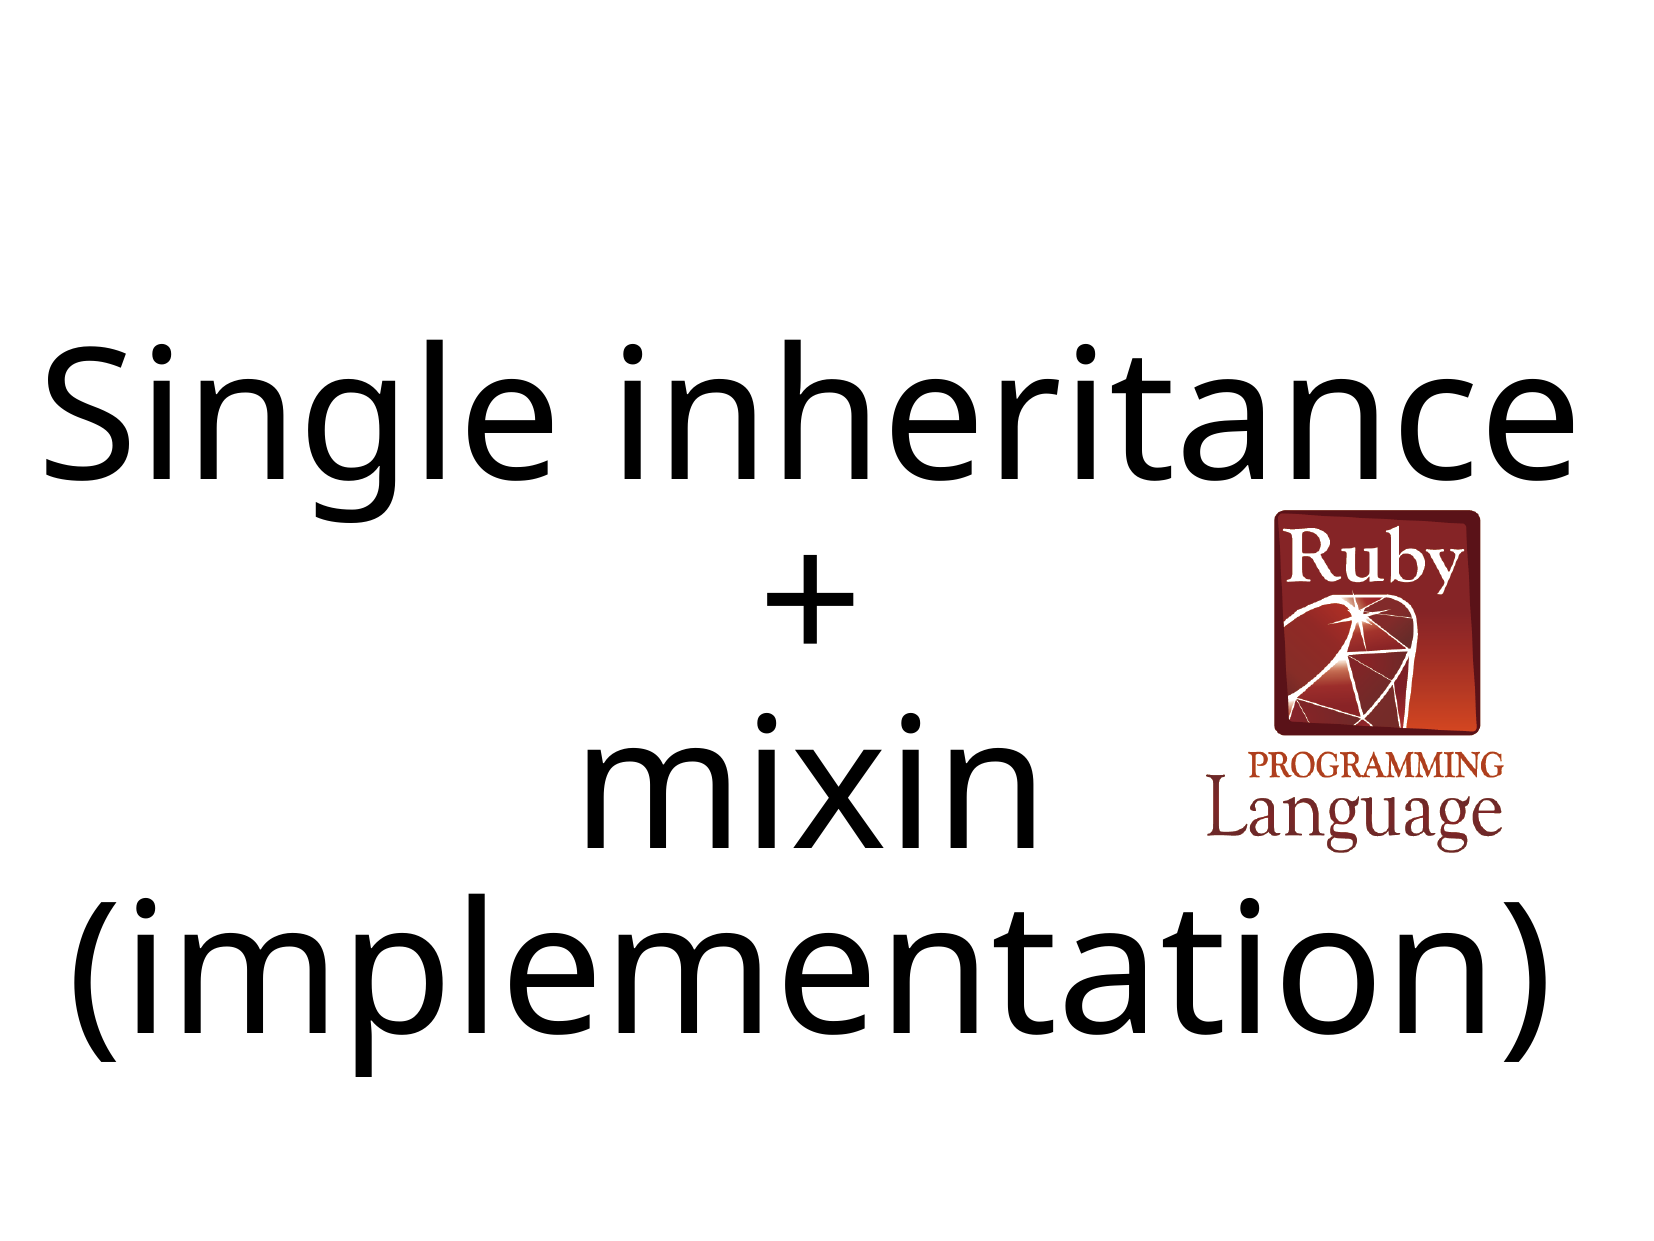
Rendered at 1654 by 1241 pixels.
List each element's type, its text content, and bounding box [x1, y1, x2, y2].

text_box Single inheritance + mixin (implementation) [372, 947, 426, 1021]
picture [1202, 502, 1506, 857]
text_box Single inheritance + mixin (implementation) [118, 295, 1503, 1044]
